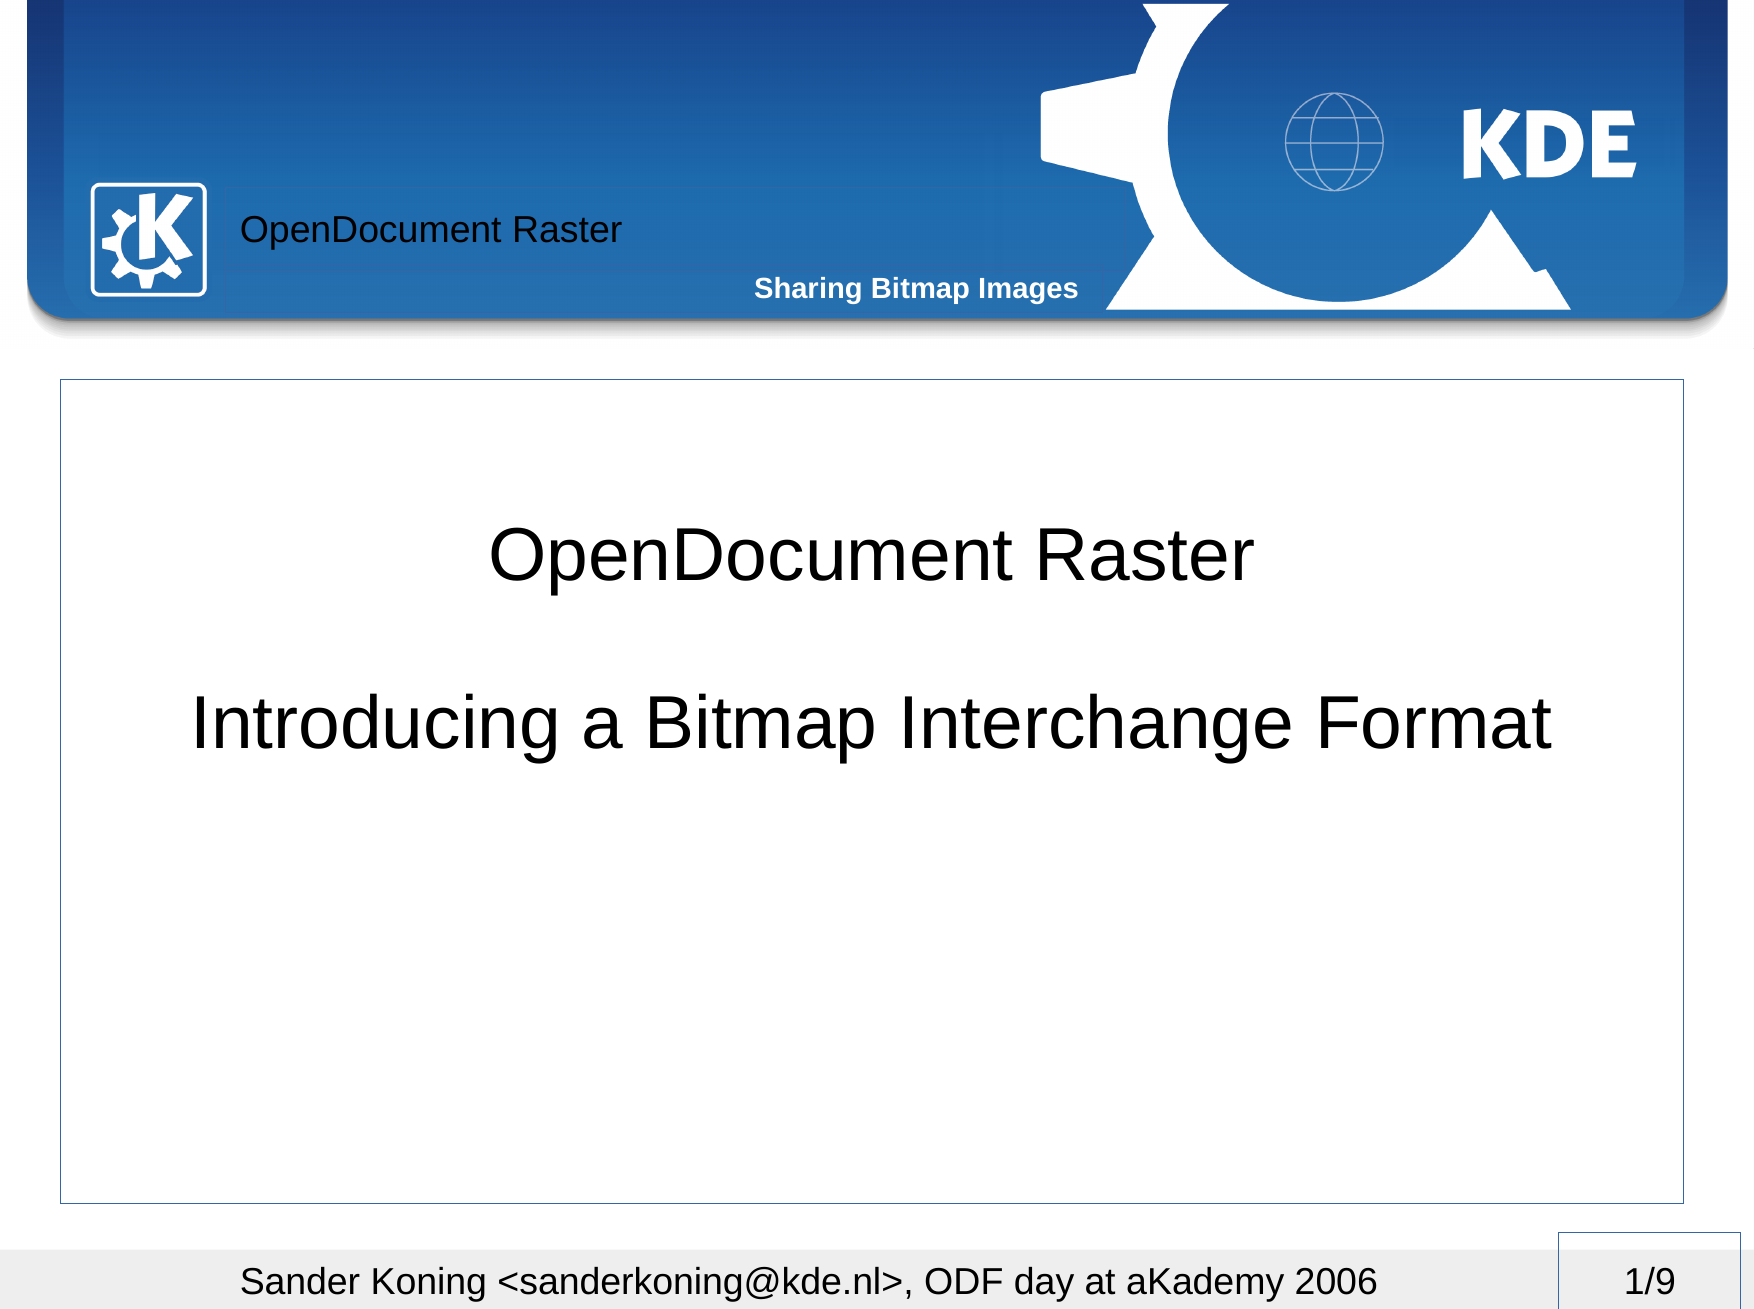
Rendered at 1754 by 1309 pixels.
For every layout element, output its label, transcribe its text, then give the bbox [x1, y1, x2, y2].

text_box OpenDocument Raster Introducing a Bitmap Interchange Format [60, 379, 1684, 1204]
picture [0, 0, 1754, 349]
